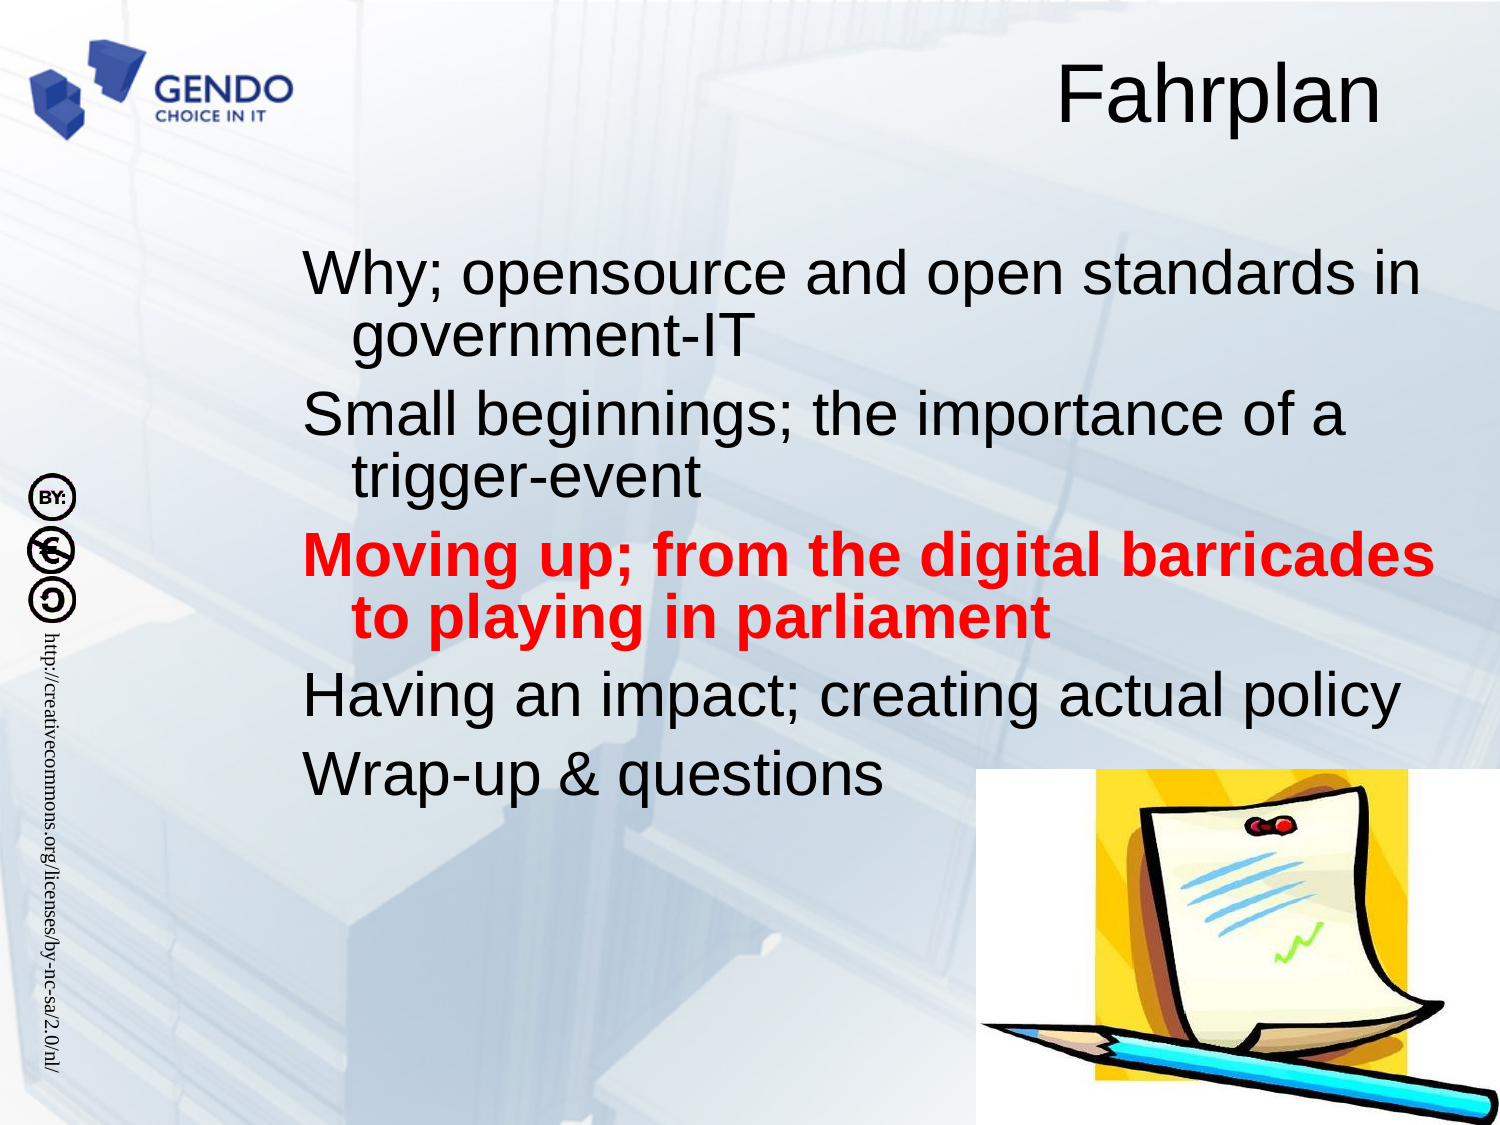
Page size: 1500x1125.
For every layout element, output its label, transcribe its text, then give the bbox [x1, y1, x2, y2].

title Fahrplan [809, 25, 1500, 170]
picture [0, 0, 1500, 1125]
list Why; opensource and open standards in government-IT Small beginnings; the importance of a trigger-event Moving up; from the digital barricades to playing in parliament Having an impact; creating actual policy Wrap-up & questions [302, 244, 1442, 966]
